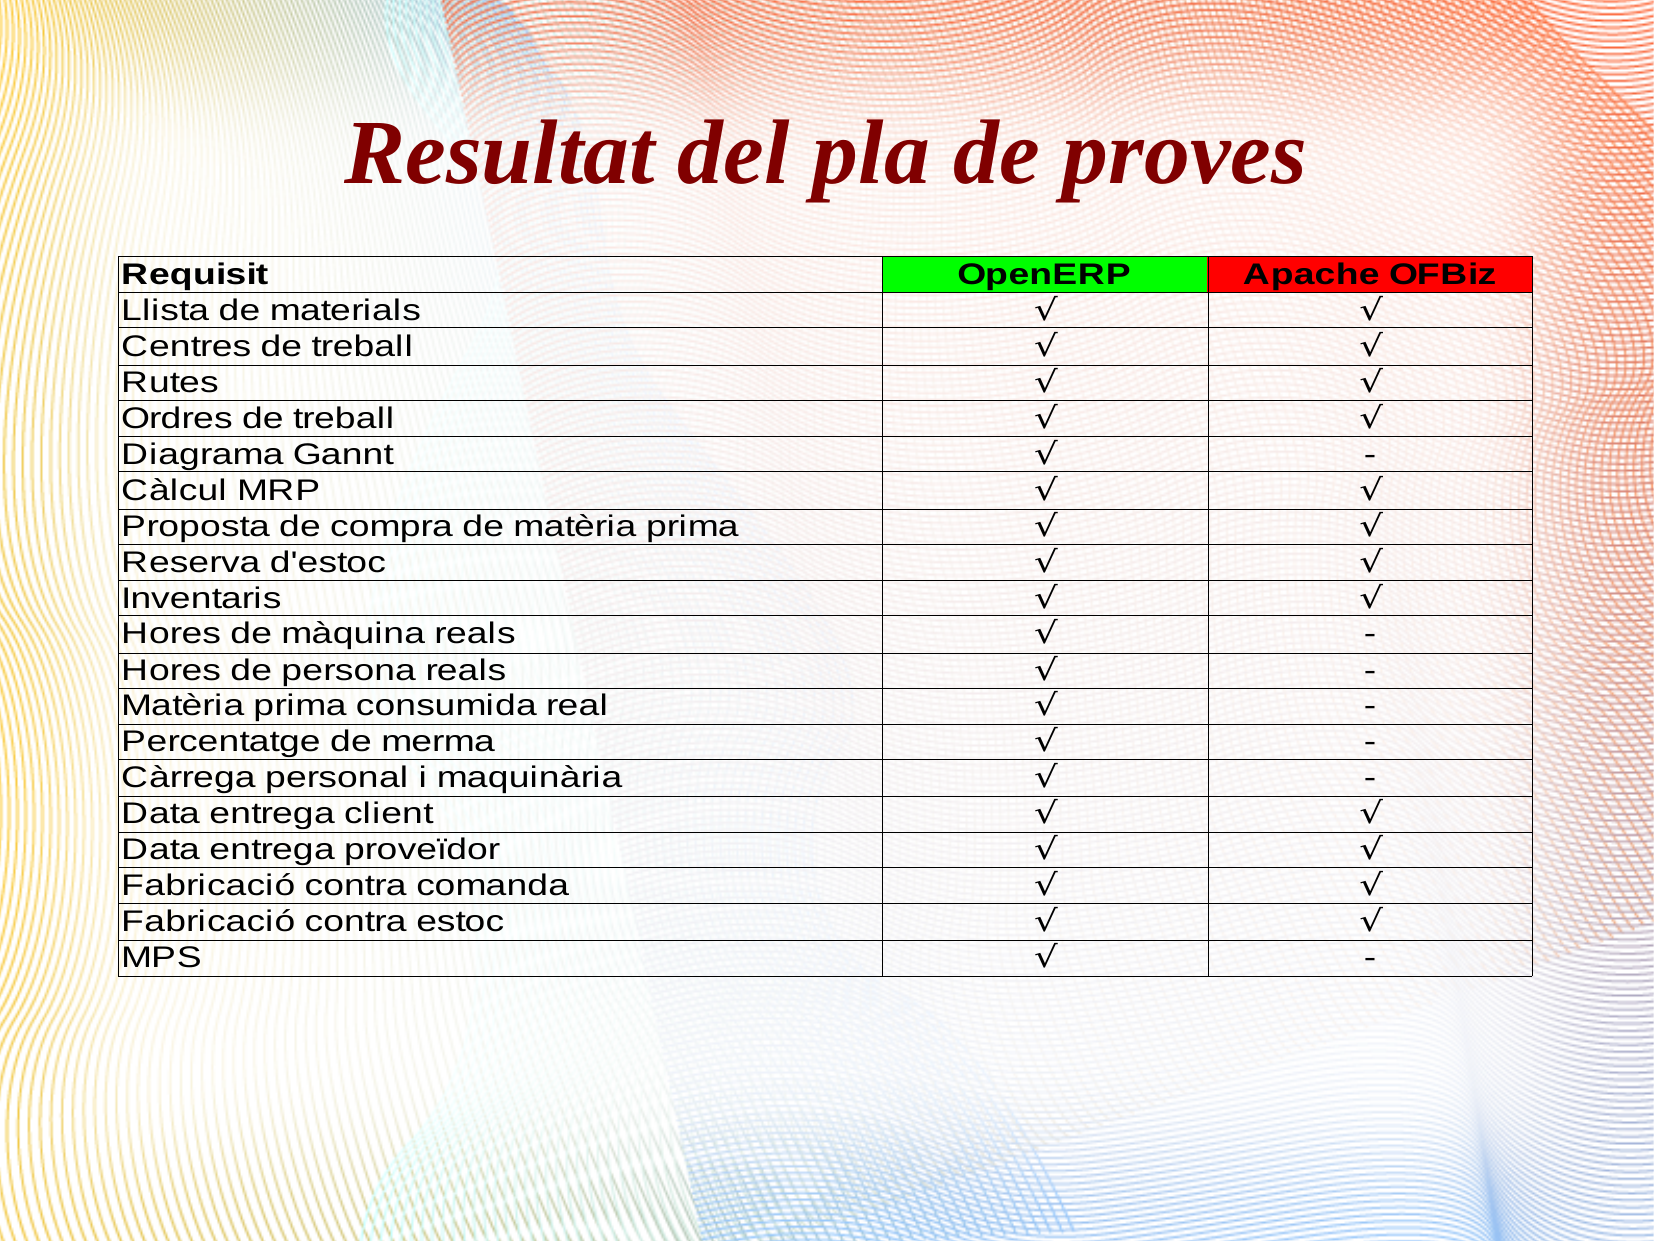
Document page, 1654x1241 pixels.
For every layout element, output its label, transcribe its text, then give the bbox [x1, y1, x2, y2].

picture [0, 0, 1654, 1241]
title Resultat del pla de proves [82, 49, 1571, 257]
chart [118, 256, 1536, 1040]
